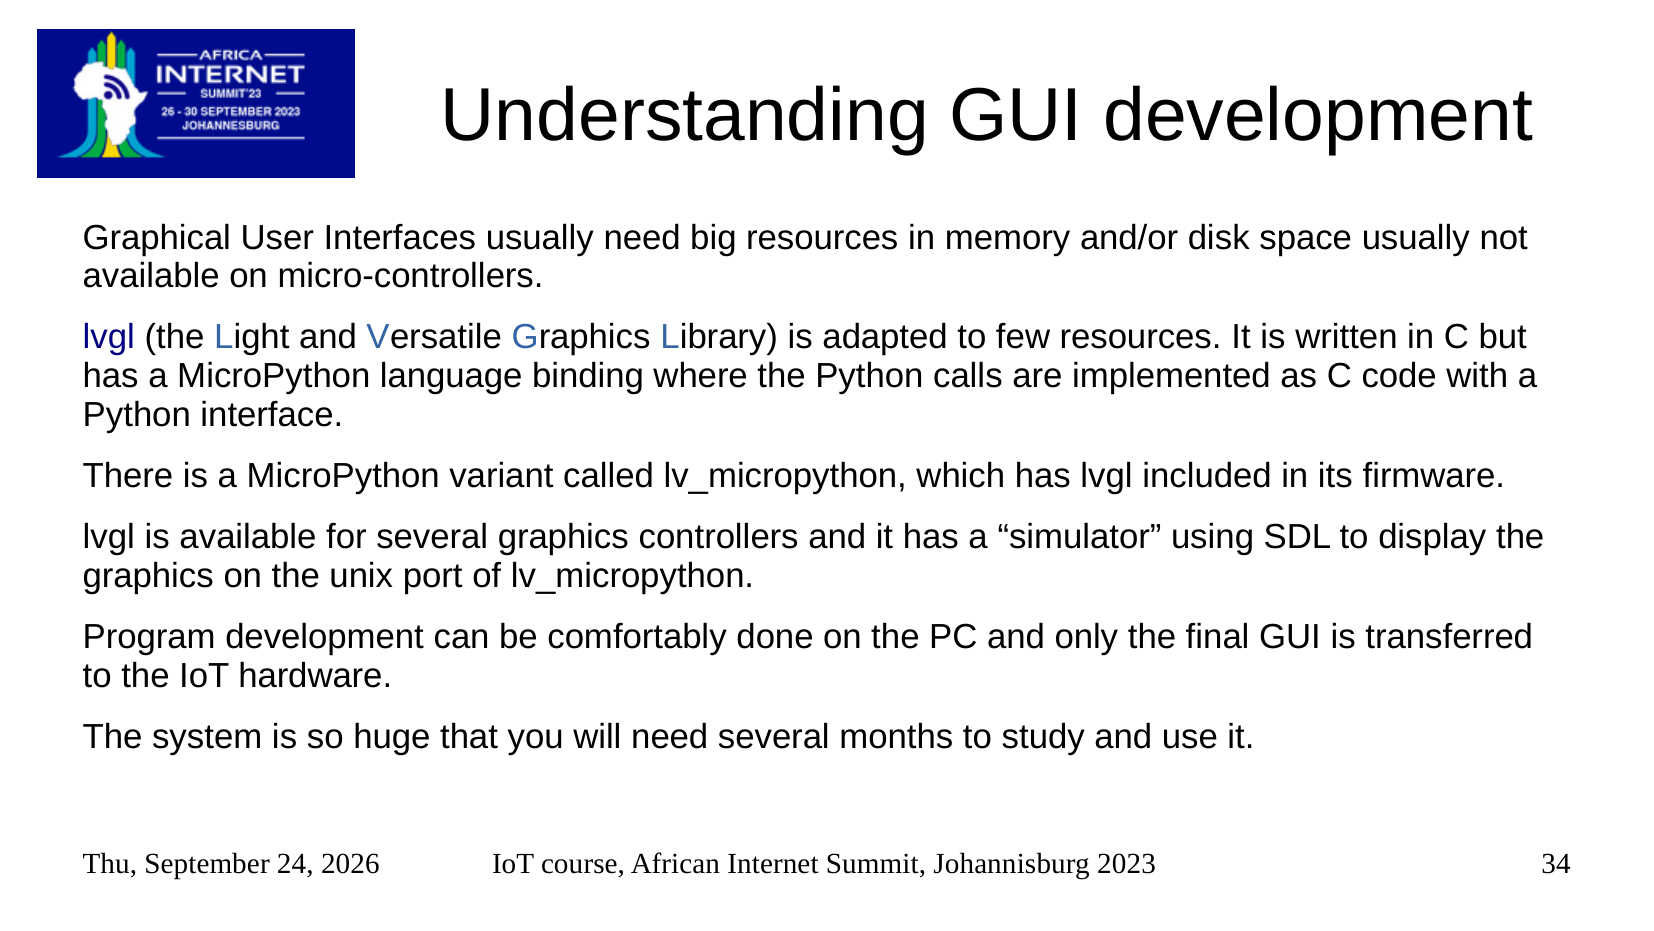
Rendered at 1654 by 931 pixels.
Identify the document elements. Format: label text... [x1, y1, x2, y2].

picture [37, 29, 355, 178]
title Understanding GUI development [403, 37, 1571, 193]
list Graphical User Interfaces usually need big resources in memory and/or disk space usually not available on micro-controllers. lvgl (the Light and Versatile Graphics Library) is adapted to few resources. It is written in C but has a MicroPython language binding where the Python calls are implemented as C code with a Python interface. There is a MicroPython variant called lv_micropython, which has lvgl included in its firmware. lvgl is available for several graphics controllers and it has a “simulator” using SDL to display the graphics on the unix port of lv_micropython. Program development can be comfortably done on the PC and only the final GUI is transferred to the IoT hardware. The system is so huge that you will need several months to study and use it. [82, 217, 1571, 758]
